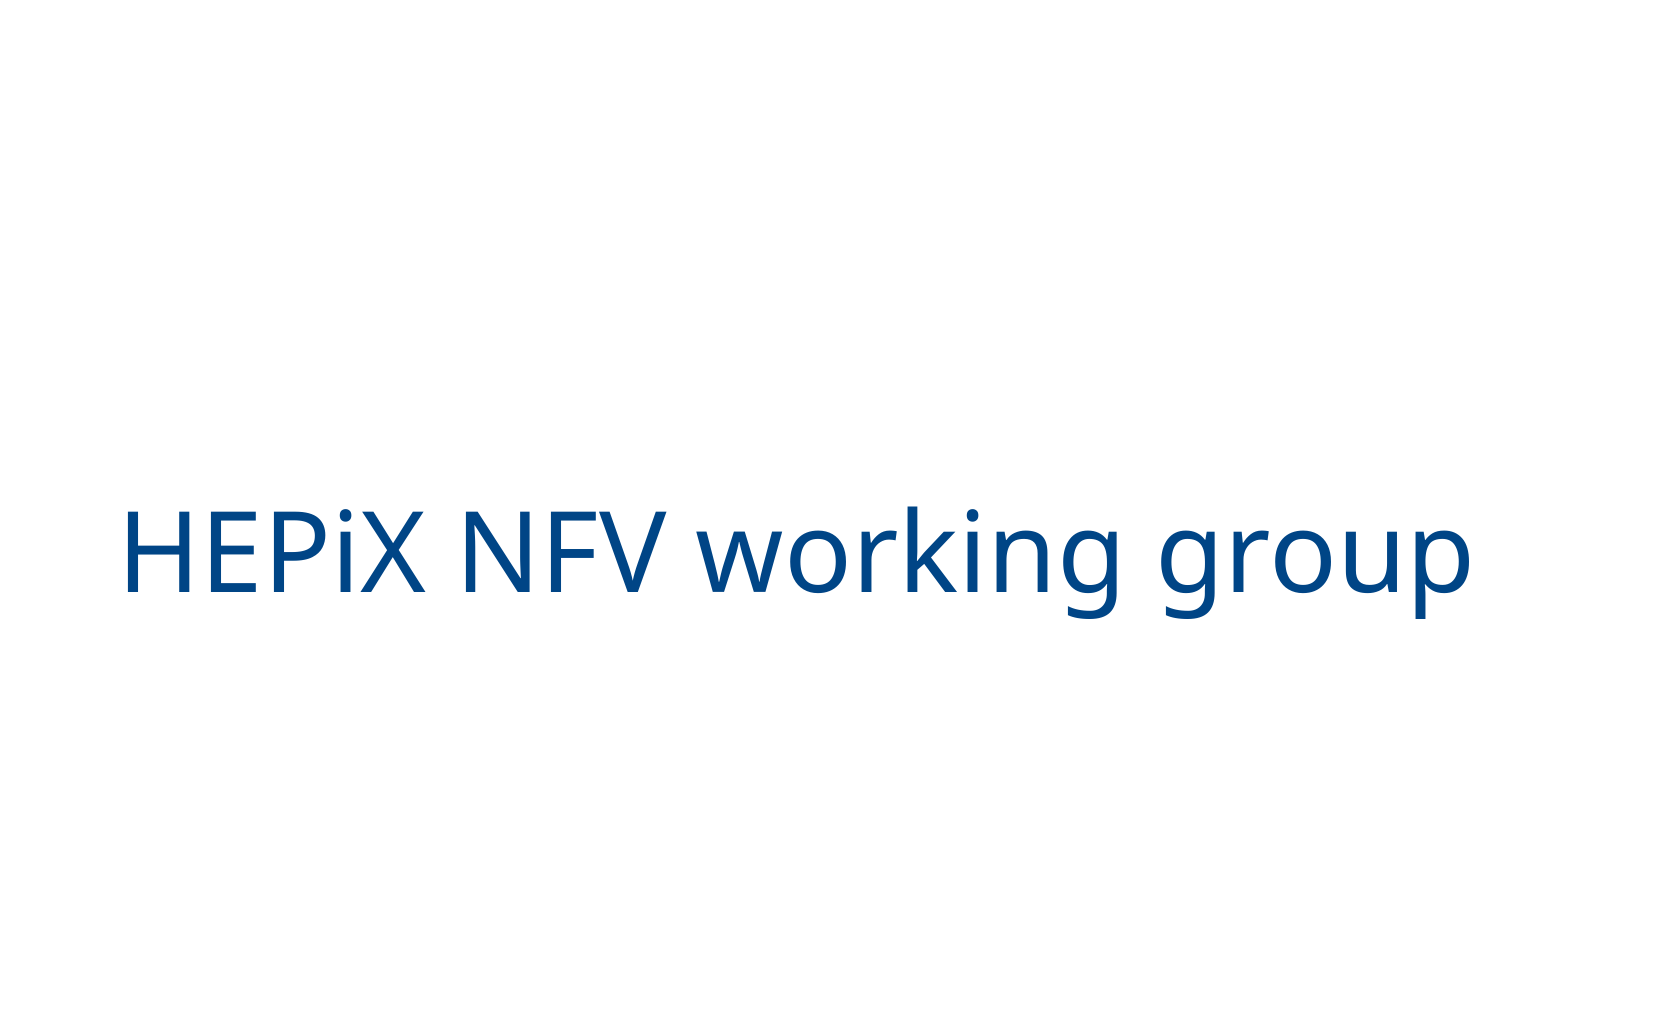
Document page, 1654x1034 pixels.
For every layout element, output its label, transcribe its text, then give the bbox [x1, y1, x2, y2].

title HEPiX NFV working group [117, 279, 1633, 886]
